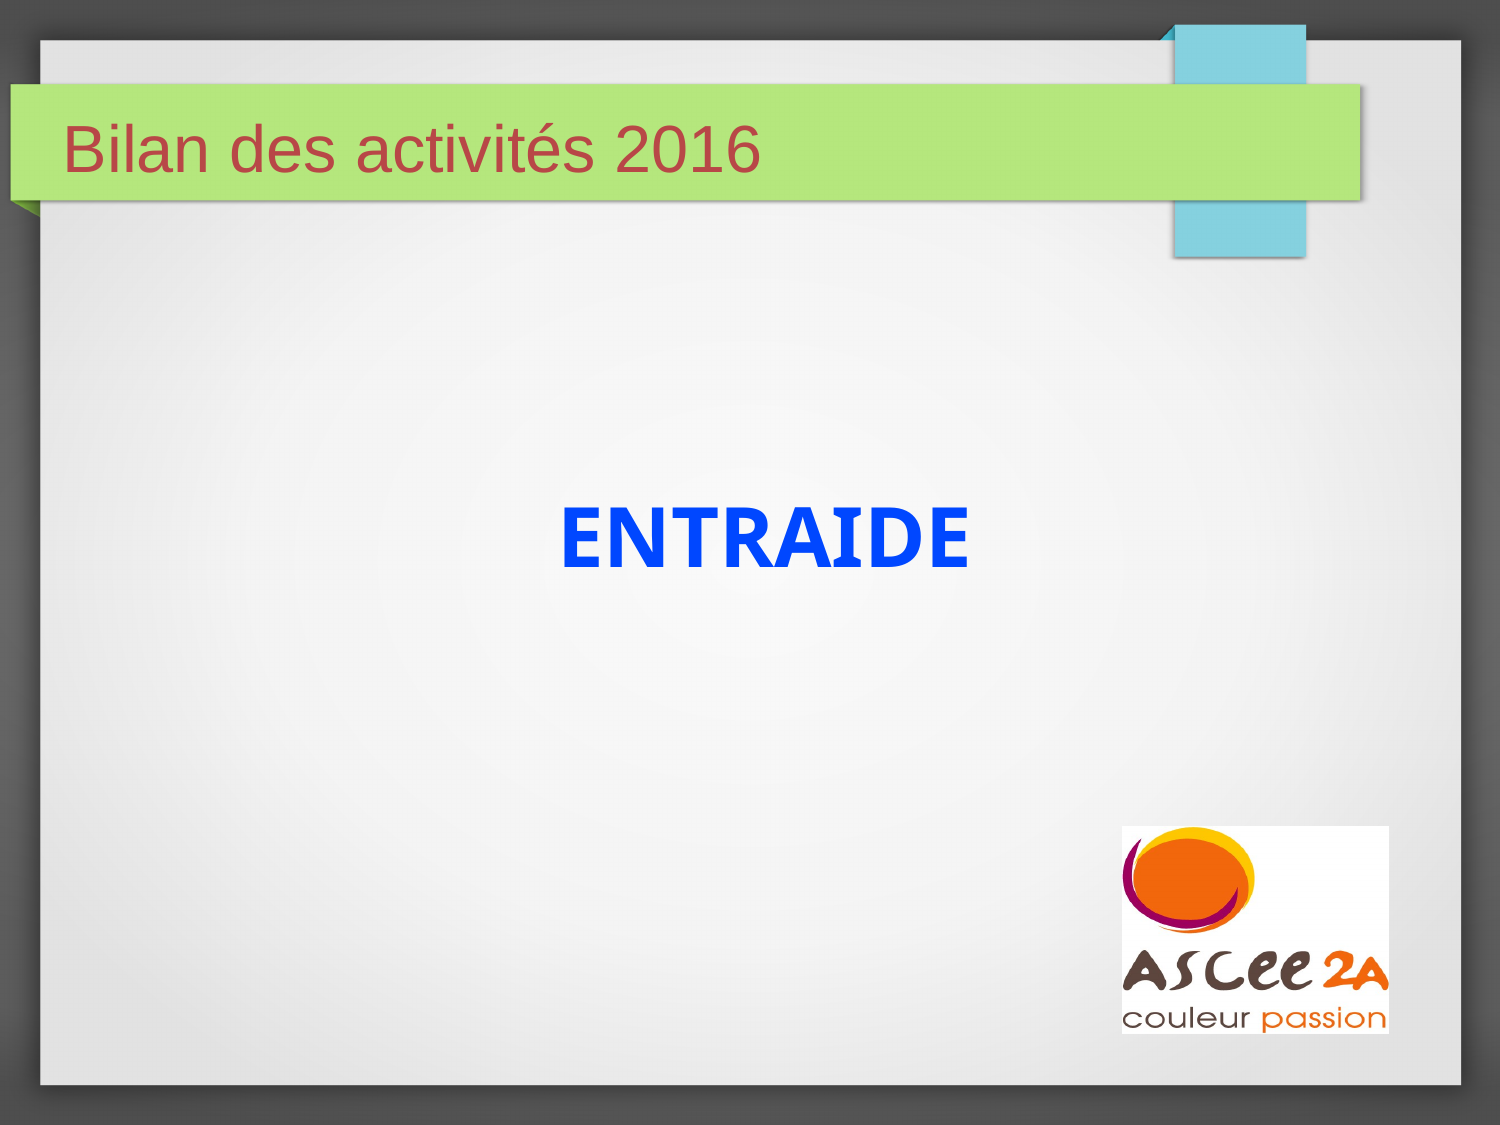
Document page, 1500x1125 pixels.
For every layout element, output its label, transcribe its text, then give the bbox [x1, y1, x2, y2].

picture [0, 0, 1500, 1125]
subtitle ENTRAIDE [225, 484, 1276, 926]
title Bilan des activités 2016 [47, 59, 1323, 247]
